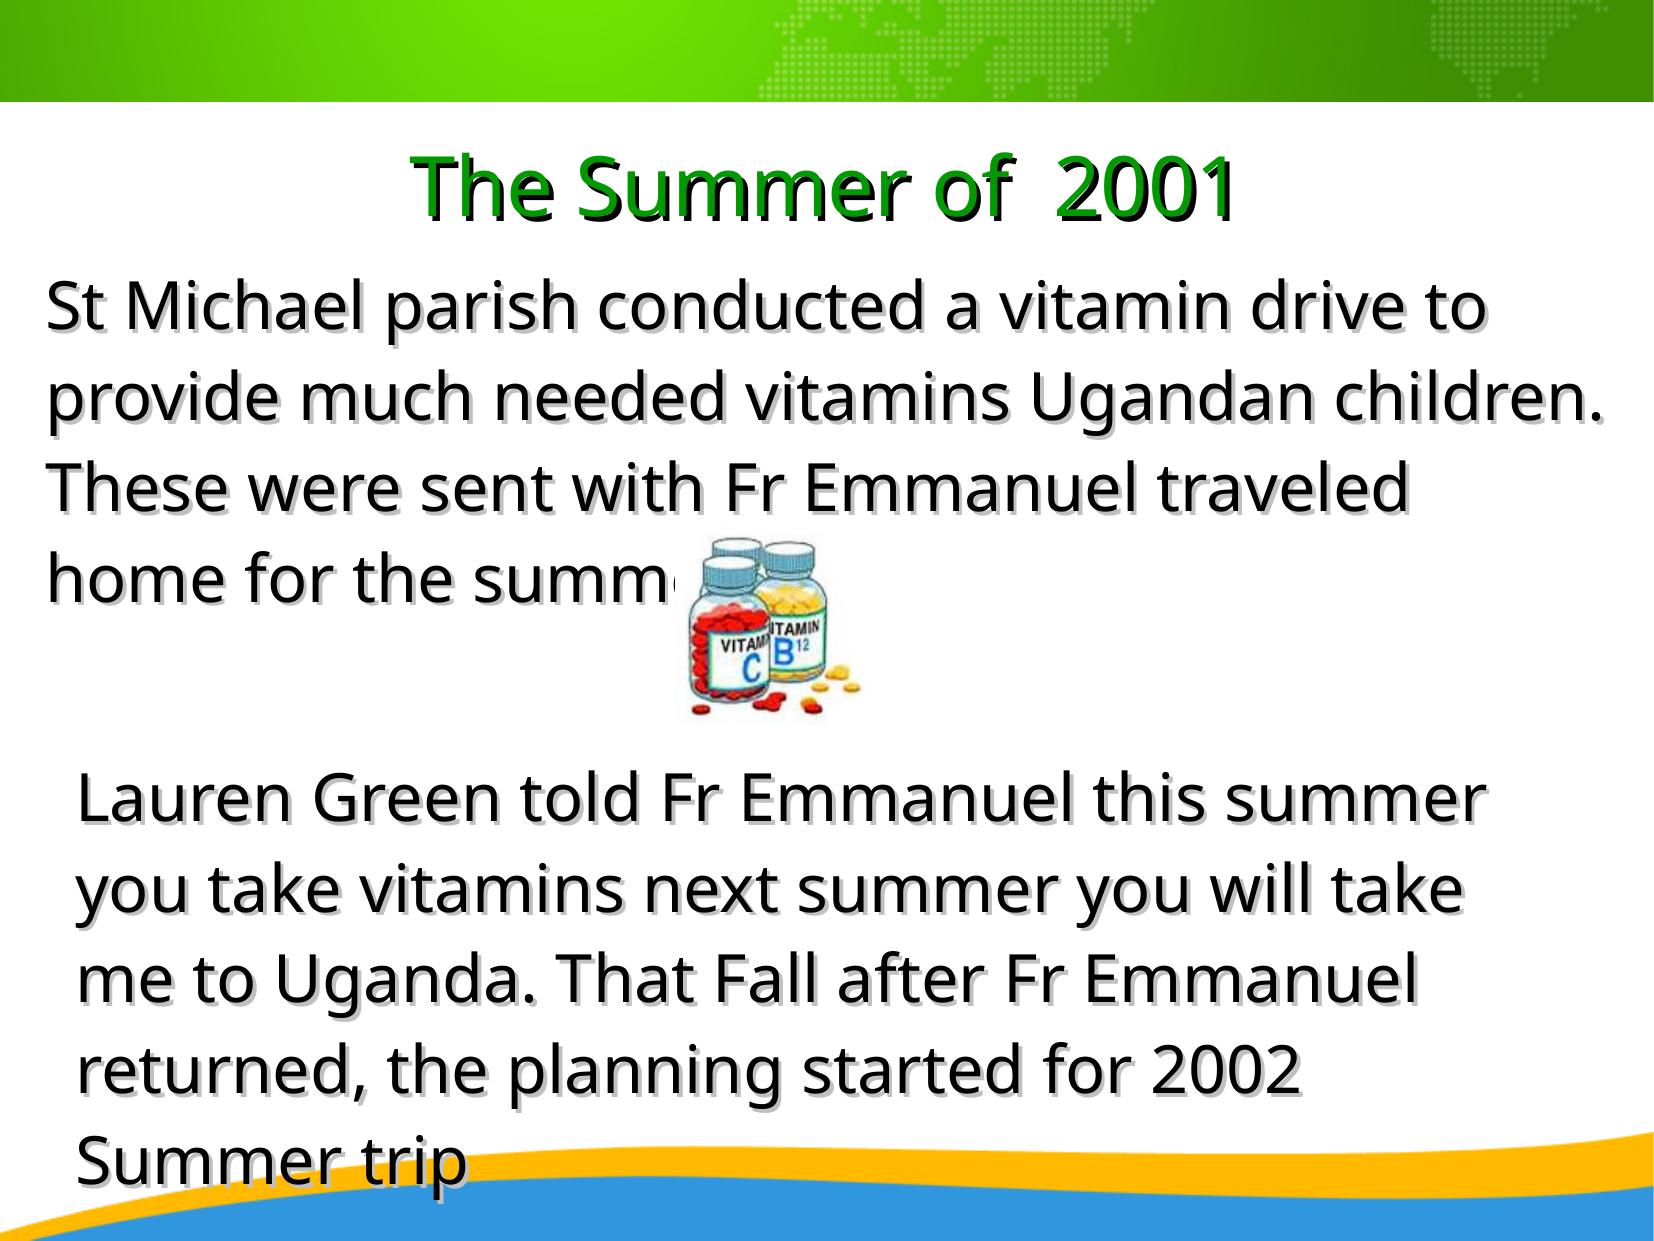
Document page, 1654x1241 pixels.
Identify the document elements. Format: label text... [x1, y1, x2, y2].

picture [675, 524, 871, 725]
title The Summer of 2001 [82, 119, 1571, 250]
list St Michael parish conducted a vitamin drive to provide much needed vitamins Ugandan children. These were sent with Fr Emmanuel traveled home for the summer. [45, 258, 1613, 526]
list Lauren Green told Fr Emmanuel this summer you take vitamins next summer you will take me to Uganda. That Fall after Fr Emmanuel returned, the planning started for 2002 Summer trip [75, 750, 1501, 1201]
picture [0, 1132, 1654, 1241]
picture [0, 0, 1654, 102]
